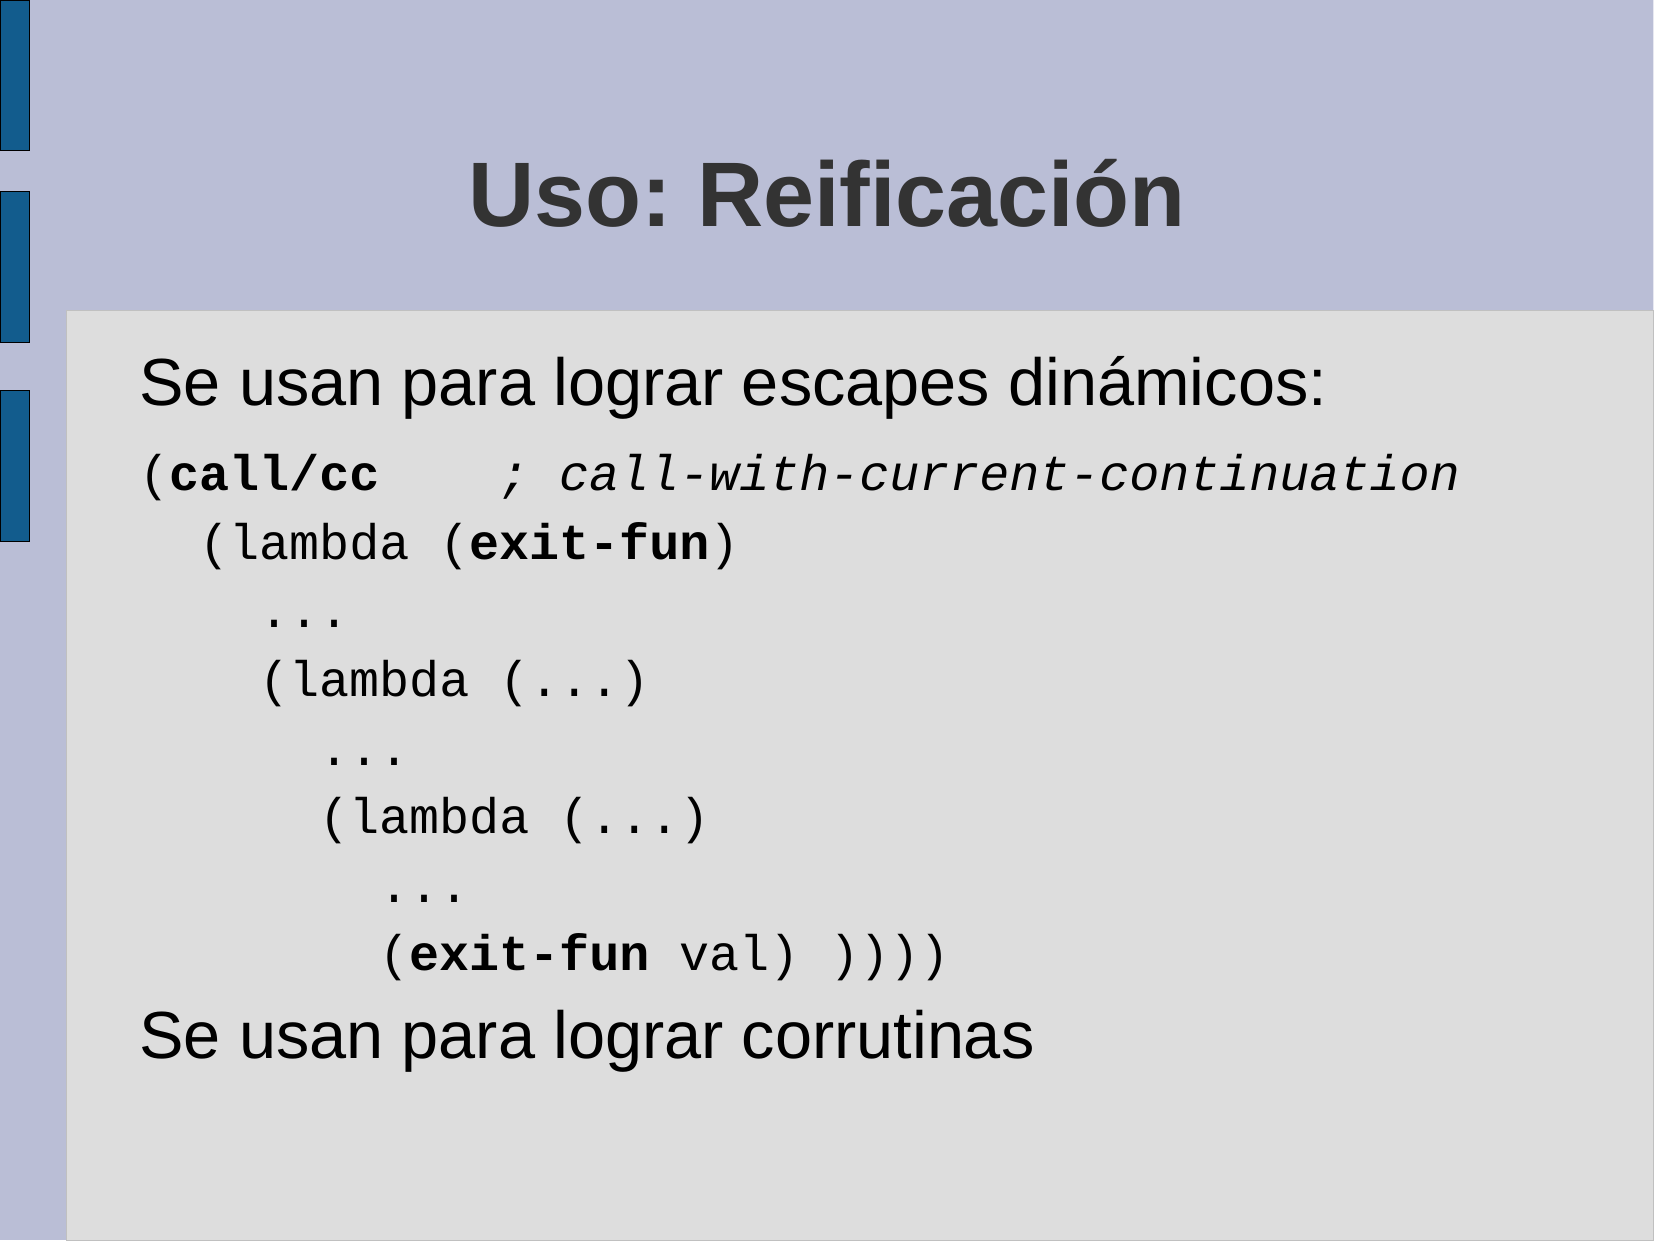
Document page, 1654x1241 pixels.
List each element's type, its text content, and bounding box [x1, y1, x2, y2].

title Uso: Reificación [121, 91, 1534, 299]
list Se usan para lograr escapes dinámicos: (call/cc ; call-with-current-continuation (lambda (exit-fun) ... (lambda (...) ... (lambda (...) ... (exit-fun val) )))) Se usan para lograr corrutinas [121, 344, 1534, 1112]
